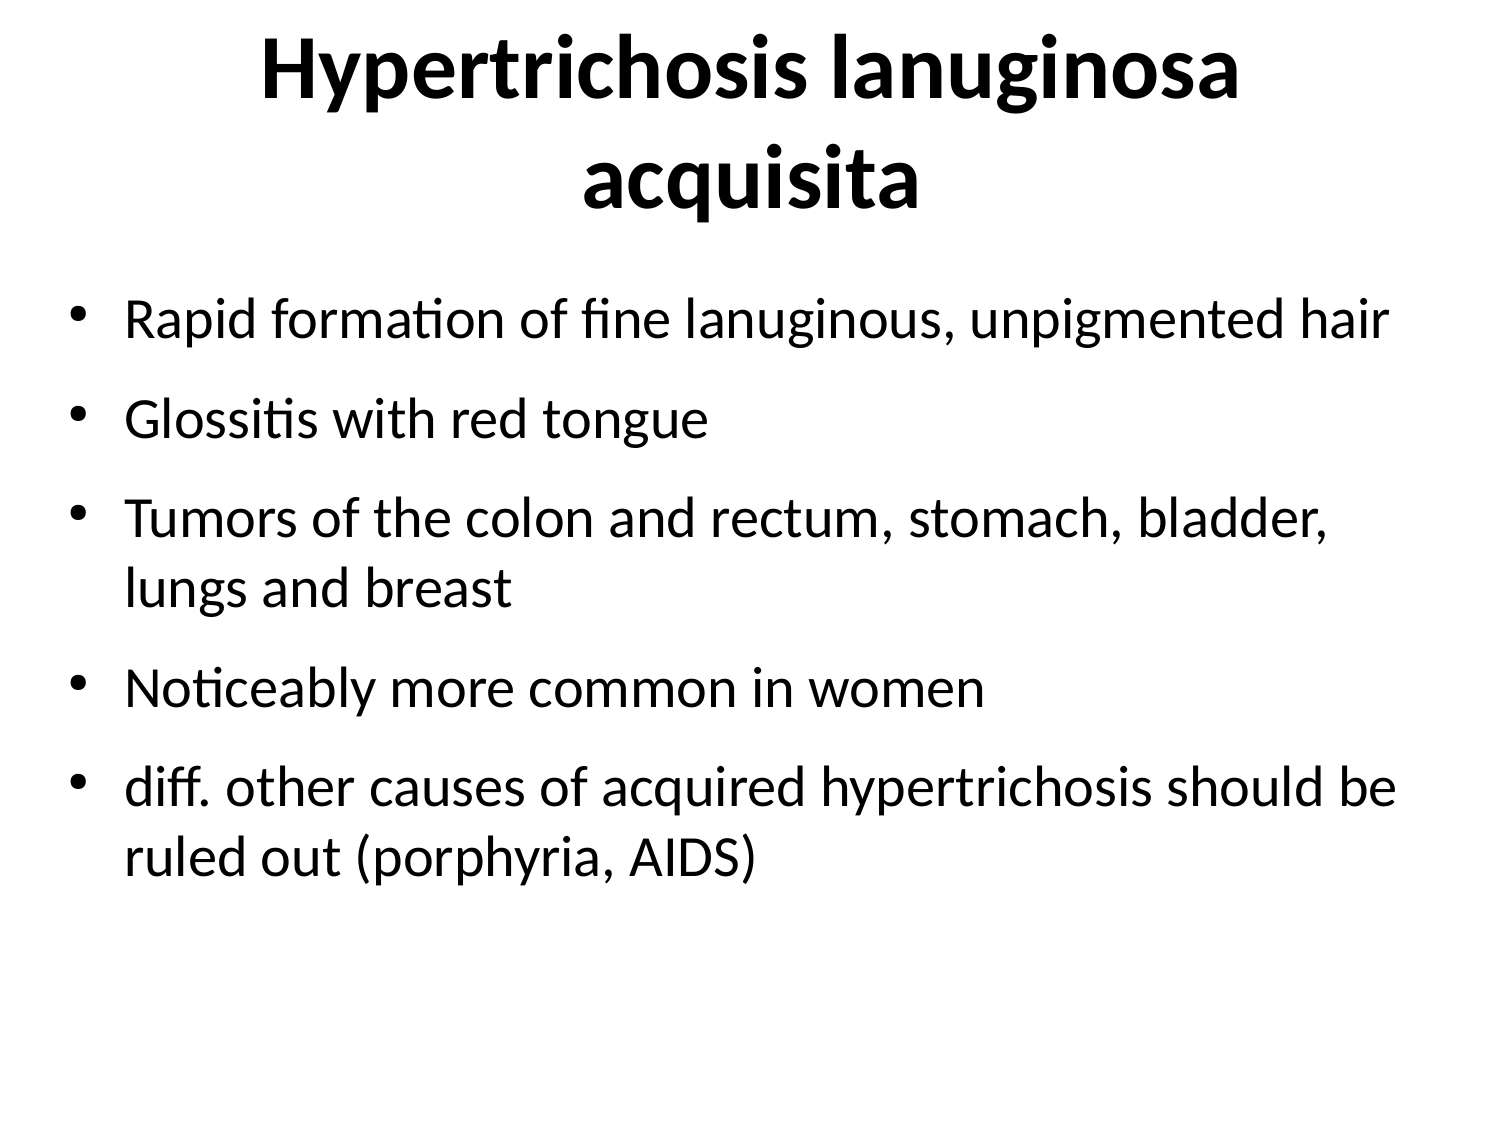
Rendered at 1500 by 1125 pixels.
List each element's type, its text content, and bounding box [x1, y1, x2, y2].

title Hypertrichosis lanuginosa acquisita [76, 0, 1427, 153]
list Rapid formation of fine lanuginous, unpigmented hair Glossitis with red tongue Tumors of the colon and rectum, stomach, bladder, lungs and breast Noticeably more common in women diff. other causes of acquired hypertrichosis should be ruled out (porphyria, AIDS) [53, 273, 1437, 1065]
